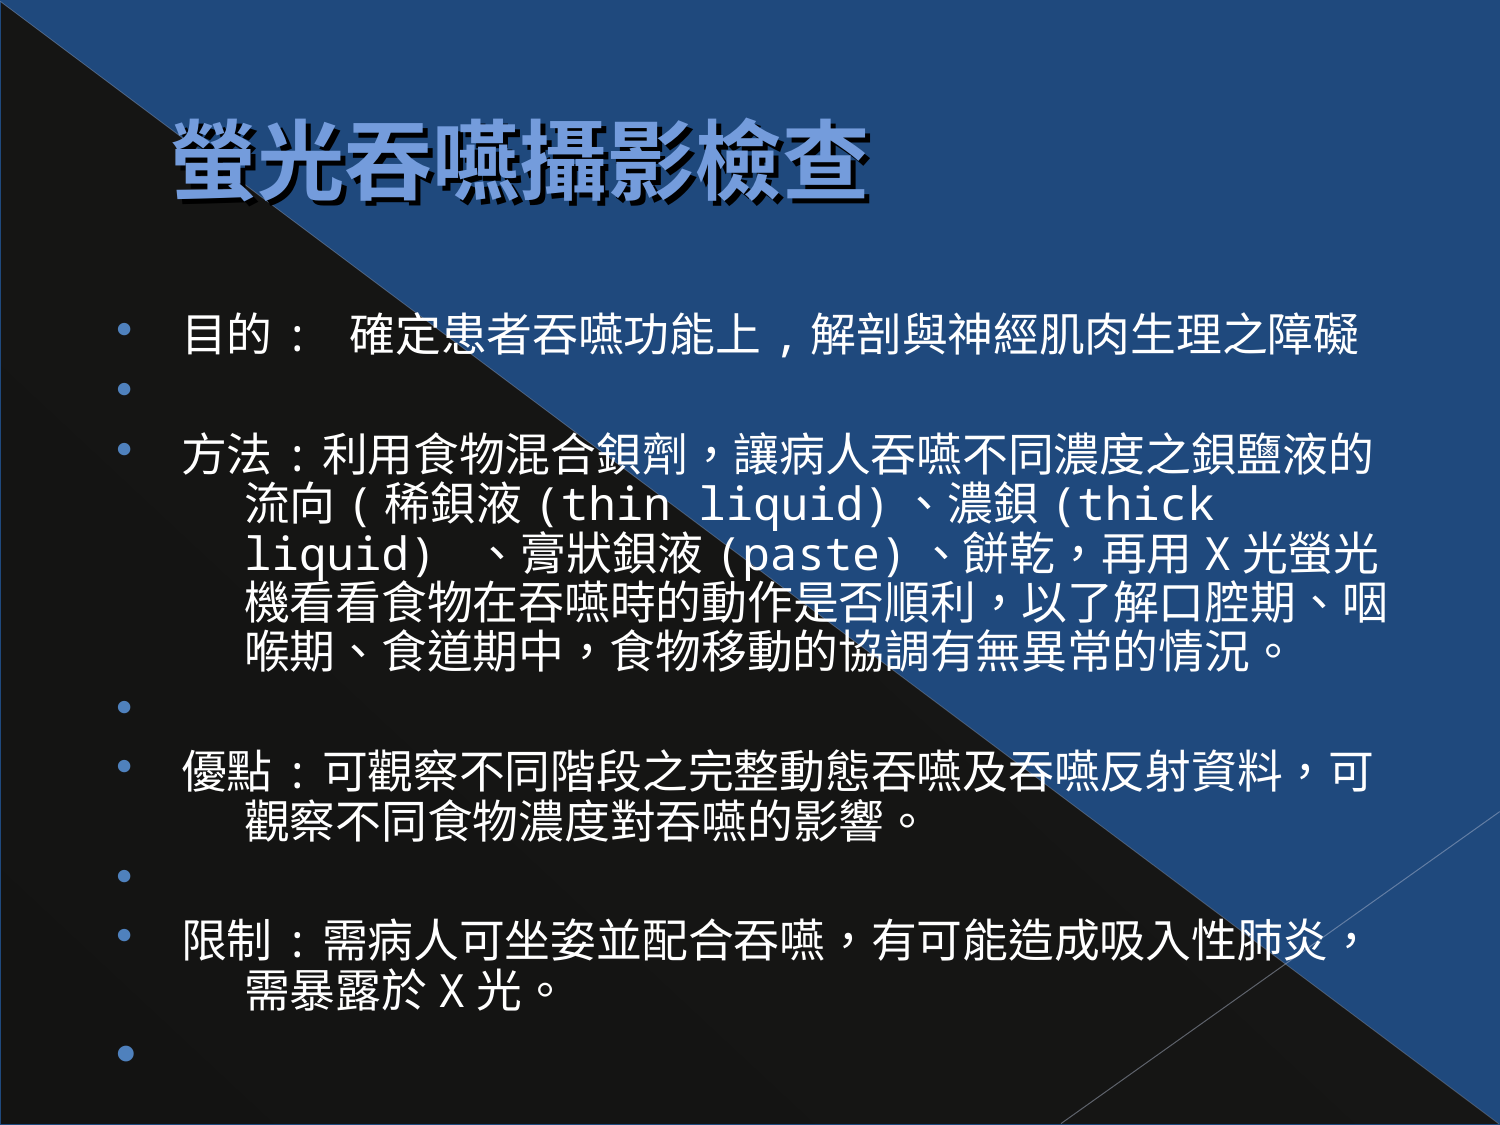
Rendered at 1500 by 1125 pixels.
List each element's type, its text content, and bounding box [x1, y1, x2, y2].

list 目的: 確定患者吞嚥功能上,解剖與神經肌肉生理之障礙 方法:利用食物混合鋇劑，讓病人吞嚥不同濃度之鋇鹽液的流向(稀鋇液(thin liquid)、濃鋇(thick liquid) 、膏狀鋇液(paste)、餅乾，再用X光螢光機看看食物在吞嚥時的動作是否順利，以了解口腔期、咽喉期、食道期中，食物移動的協調有無異常的情況。 優點:可觀察不同階段之完整動態吞嚥及吞嚥反射資料，可觀察不同食物濃度對吞嚥的影響。 限制:需病人可坐姿並配合吞嚥，有可能造成吸入性肺炎，需暴露於X光。 [82, 304, 1433, 1032]
title 螢光吞嚥攝影檢查 [75, 43, 1426, 274]
